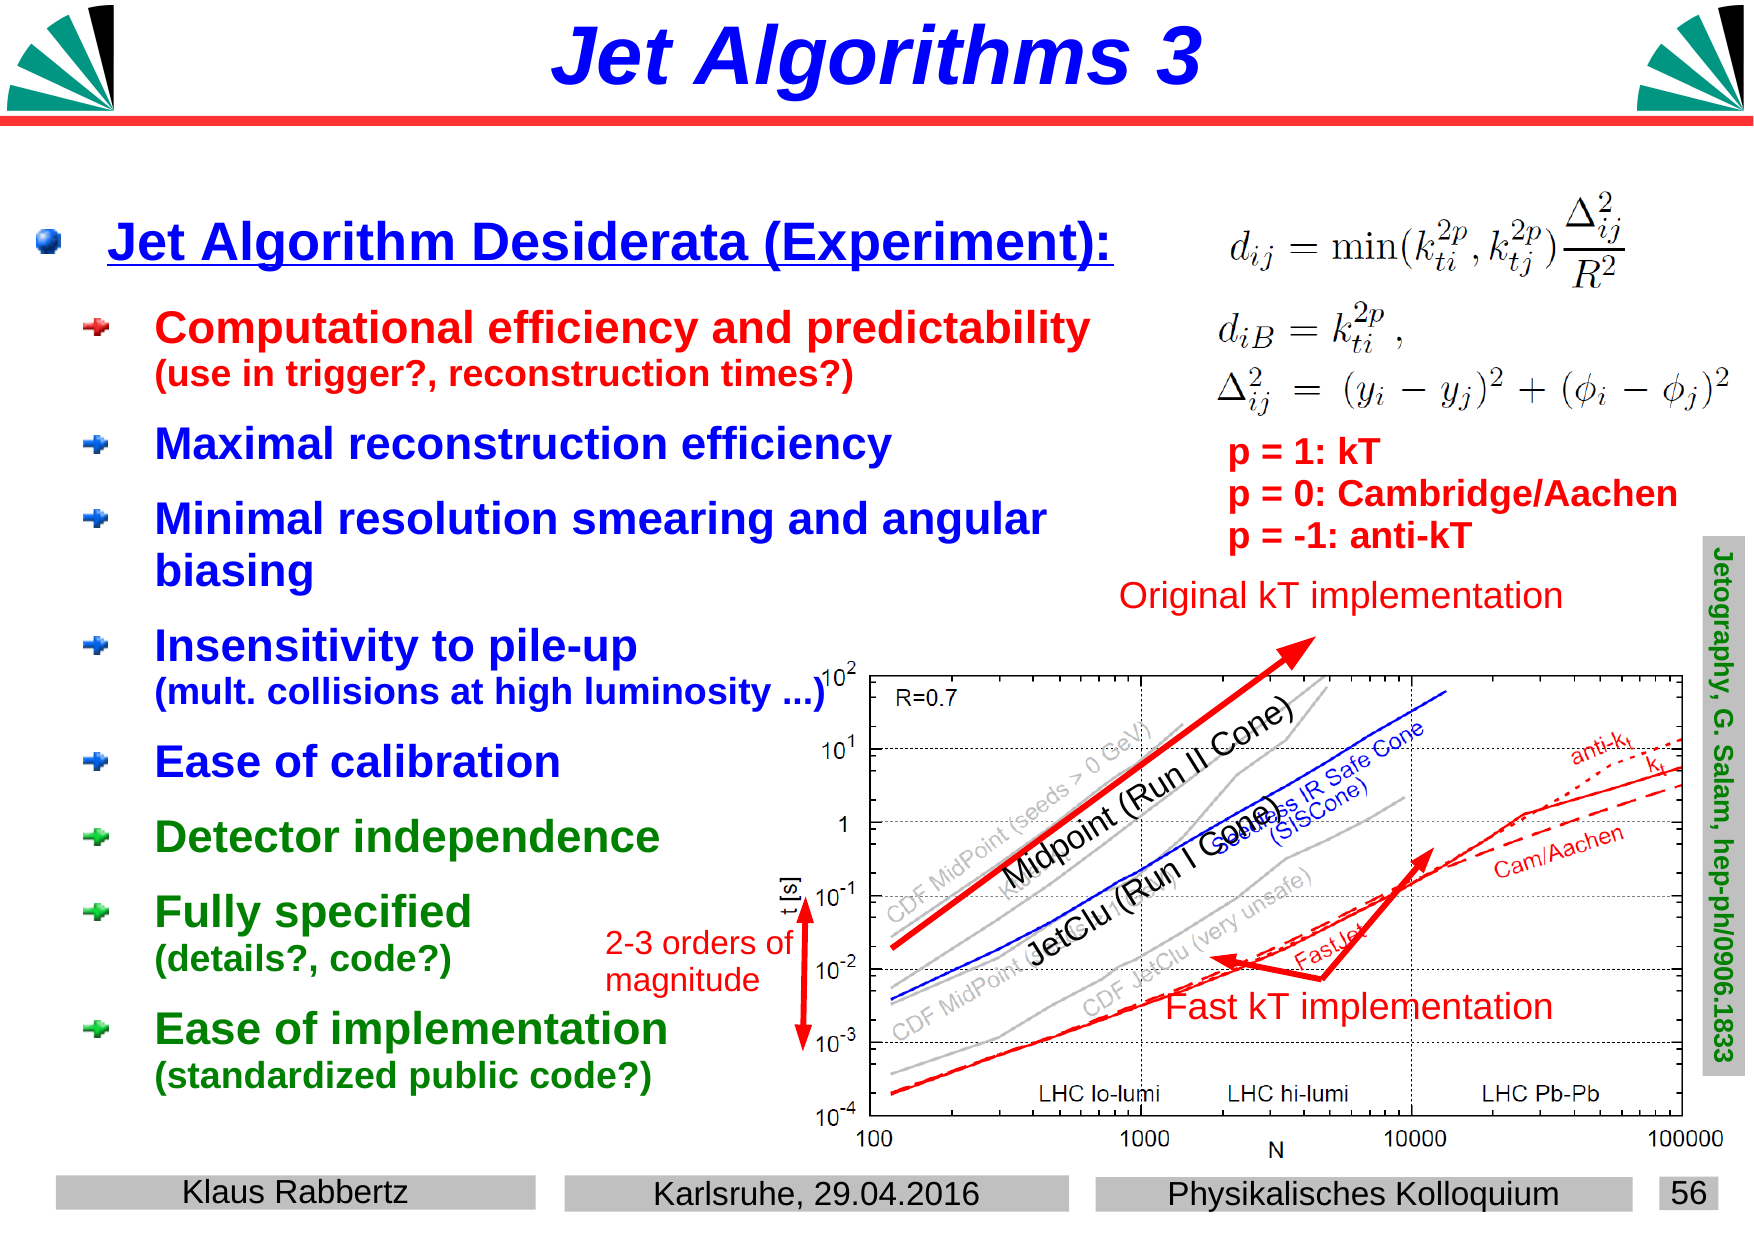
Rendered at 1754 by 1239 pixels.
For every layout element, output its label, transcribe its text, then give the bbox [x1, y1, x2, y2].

picture [7, 5, 114, 112]
text_box Fast kT implementation [1153, 979, 1566, 1034]
list Jet Algorithm Desiderata (Experiment): Computational efficiency and predictability (use in trigger?, reconstruction times?) Maximal reconstruction efficiency Minimal resolution smearing and angular biasing Insensitivity to pile-up (mult. collisions at high luminosity ...) Ease of calibration Detector independence Fully specified (details?, code?) Ease of implementation (standardized public code?) [24, 211, 1131, 1097]
text_box Jetography, G. Salam, hep-ph/0906.1833 [1702, 536, 1745, 1074]
title Jet Algorithms 3 [153, 0, 1600, 113]
text_box Original kT implementation [1131, 568, 1576, 623]
picture [777, 652, 1727, 1161]
picture [1637, 5, 1744, 112]
text_box JetClu (Run I Cone) [1131, 775, 1301, 924]
text_box Midpoint (Run II Cone) [1131, 676, 1313, 832]
text_box p = 1: kT p = 0: Cambridge/Aachen p = -1: anti-kT [1215, 424, 1691, 563]
picture [1131, 652, 1281, 767]
picture [1210, 360, 1732, 417]
picture [1214, 187, 1632, 357]
